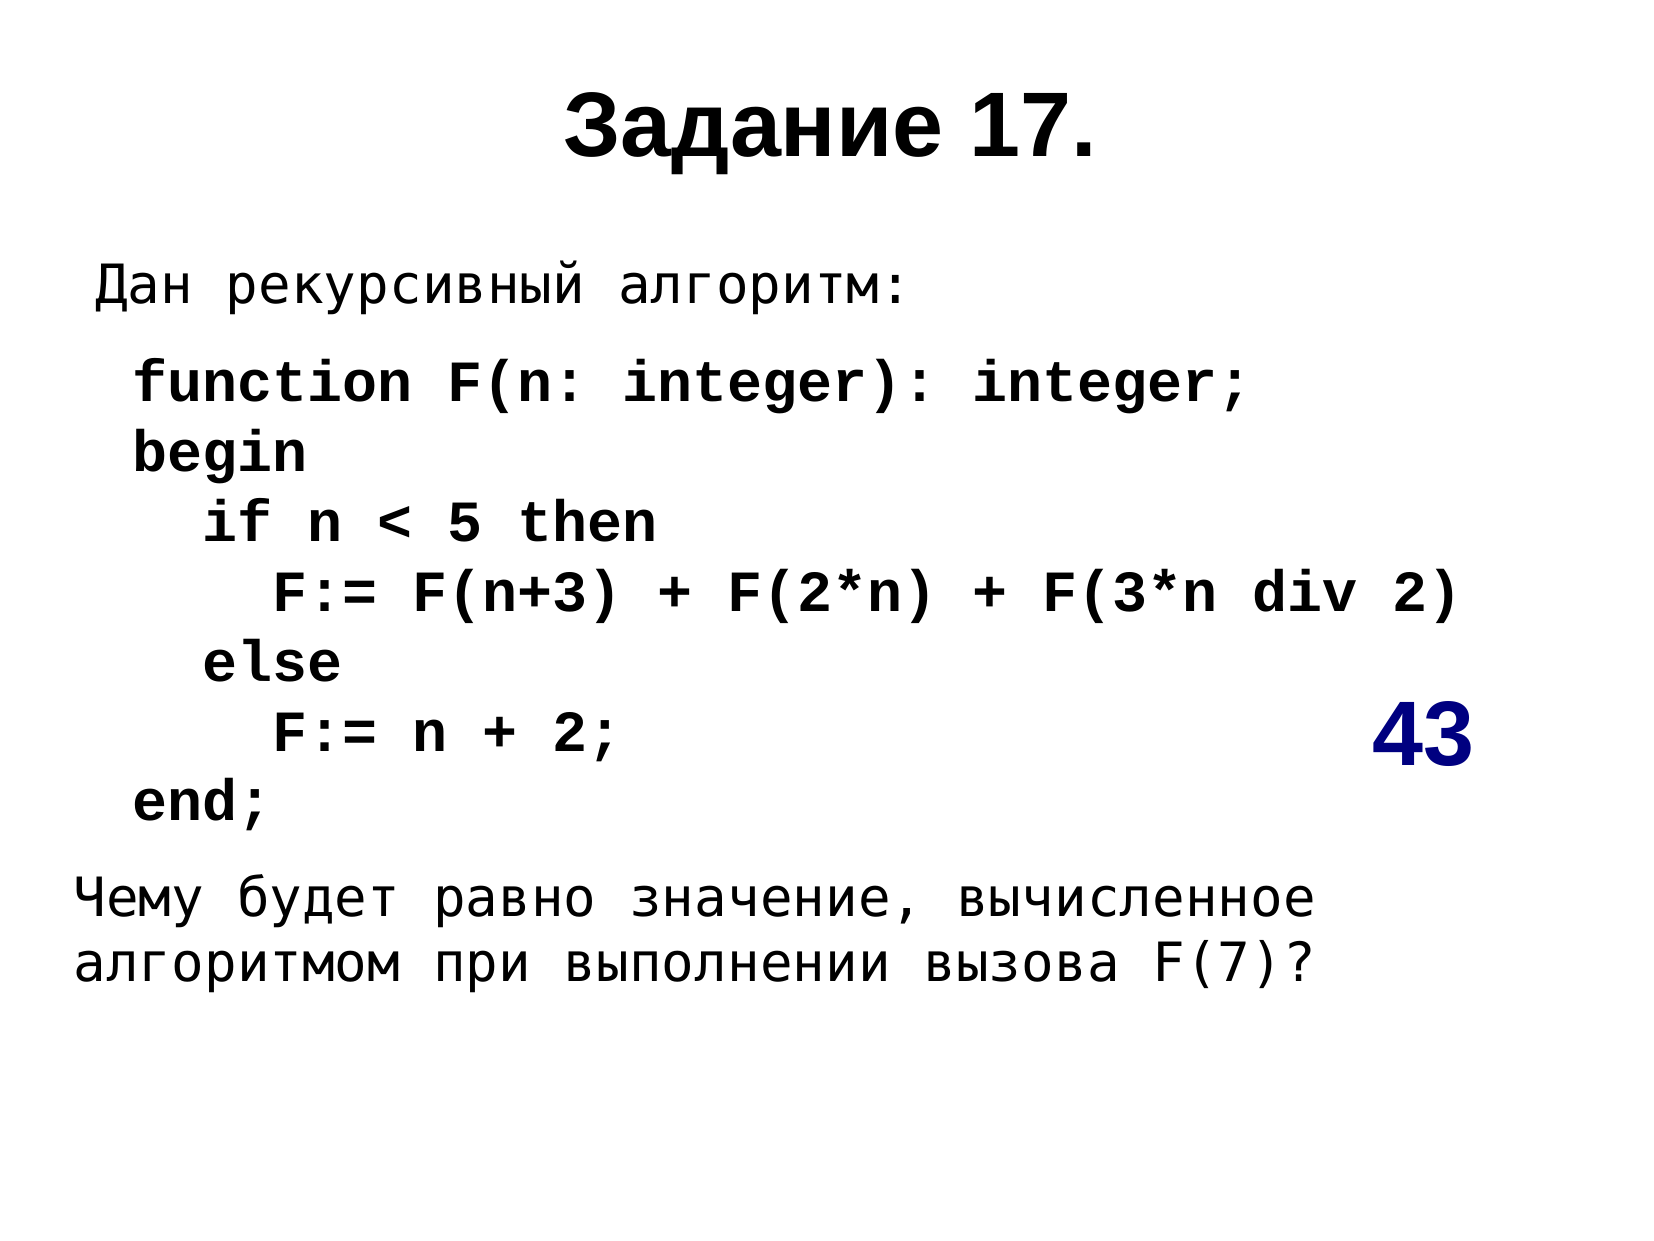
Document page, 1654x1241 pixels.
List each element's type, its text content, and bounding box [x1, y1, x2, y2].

list Дан рекурсивный алгоритм: function F(n: integer): integer; begin if n < 5 then F:= F(n+3) + F(2*n) + F(3*n div 2) else F:= n + 2; end; Чему будет равно значение, вычисленное алгоритмом при выполнении вызова F(7)? [58, 241, 1609, 1194]
title Задание 17. [82, 45, 1571, 241]
text_box 43 [1299, 675, 1548, 841]
